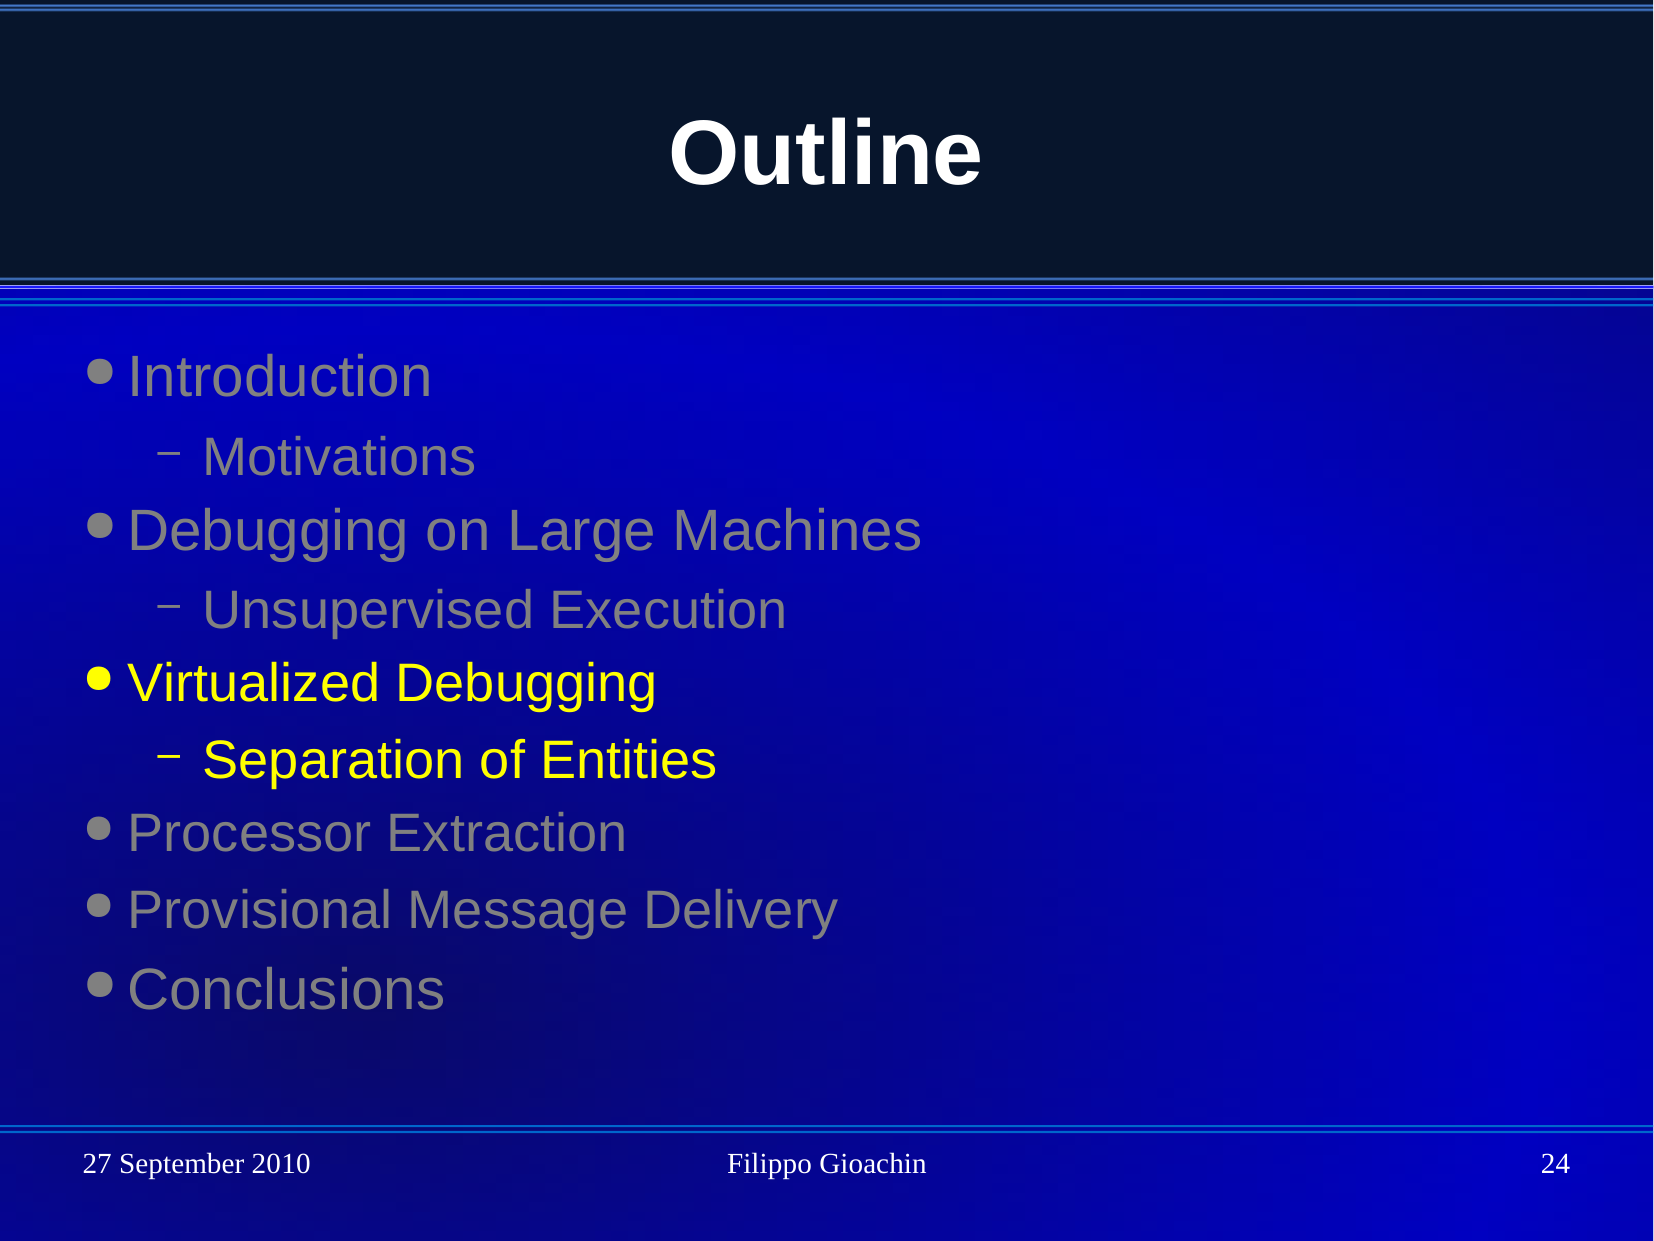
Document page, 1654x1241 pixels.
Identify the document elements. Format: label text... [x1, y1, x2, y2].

picture [787, 1161, 793, 1172]
picture [0, 289, 1654, 298]
list Introduction Motivations Debugging on Large Machines Unsupervised Execution Virtualized Debugging Separation of Entities Processor Extraction Provisional Message Delivery Conclusions [82, 355, 1571, 1160]
title Outline [82, 49, 1571, 257]
picture [0, 307, 1654, 1125]
picture [0, 0, 1654, 285]
picture [772, 1161, 778, 1172]
picture [153, 1161, 159, 1172]
picture [801, 1160, 808, 1172]
picture [210, 1161, 217, 1172]
picture [300, 1160, 307, 1172]
picture [852, 1160, 859, 1172]
picture [270, 1160, 277, 1172]
picture [0, 1134, 1654, 1241]
